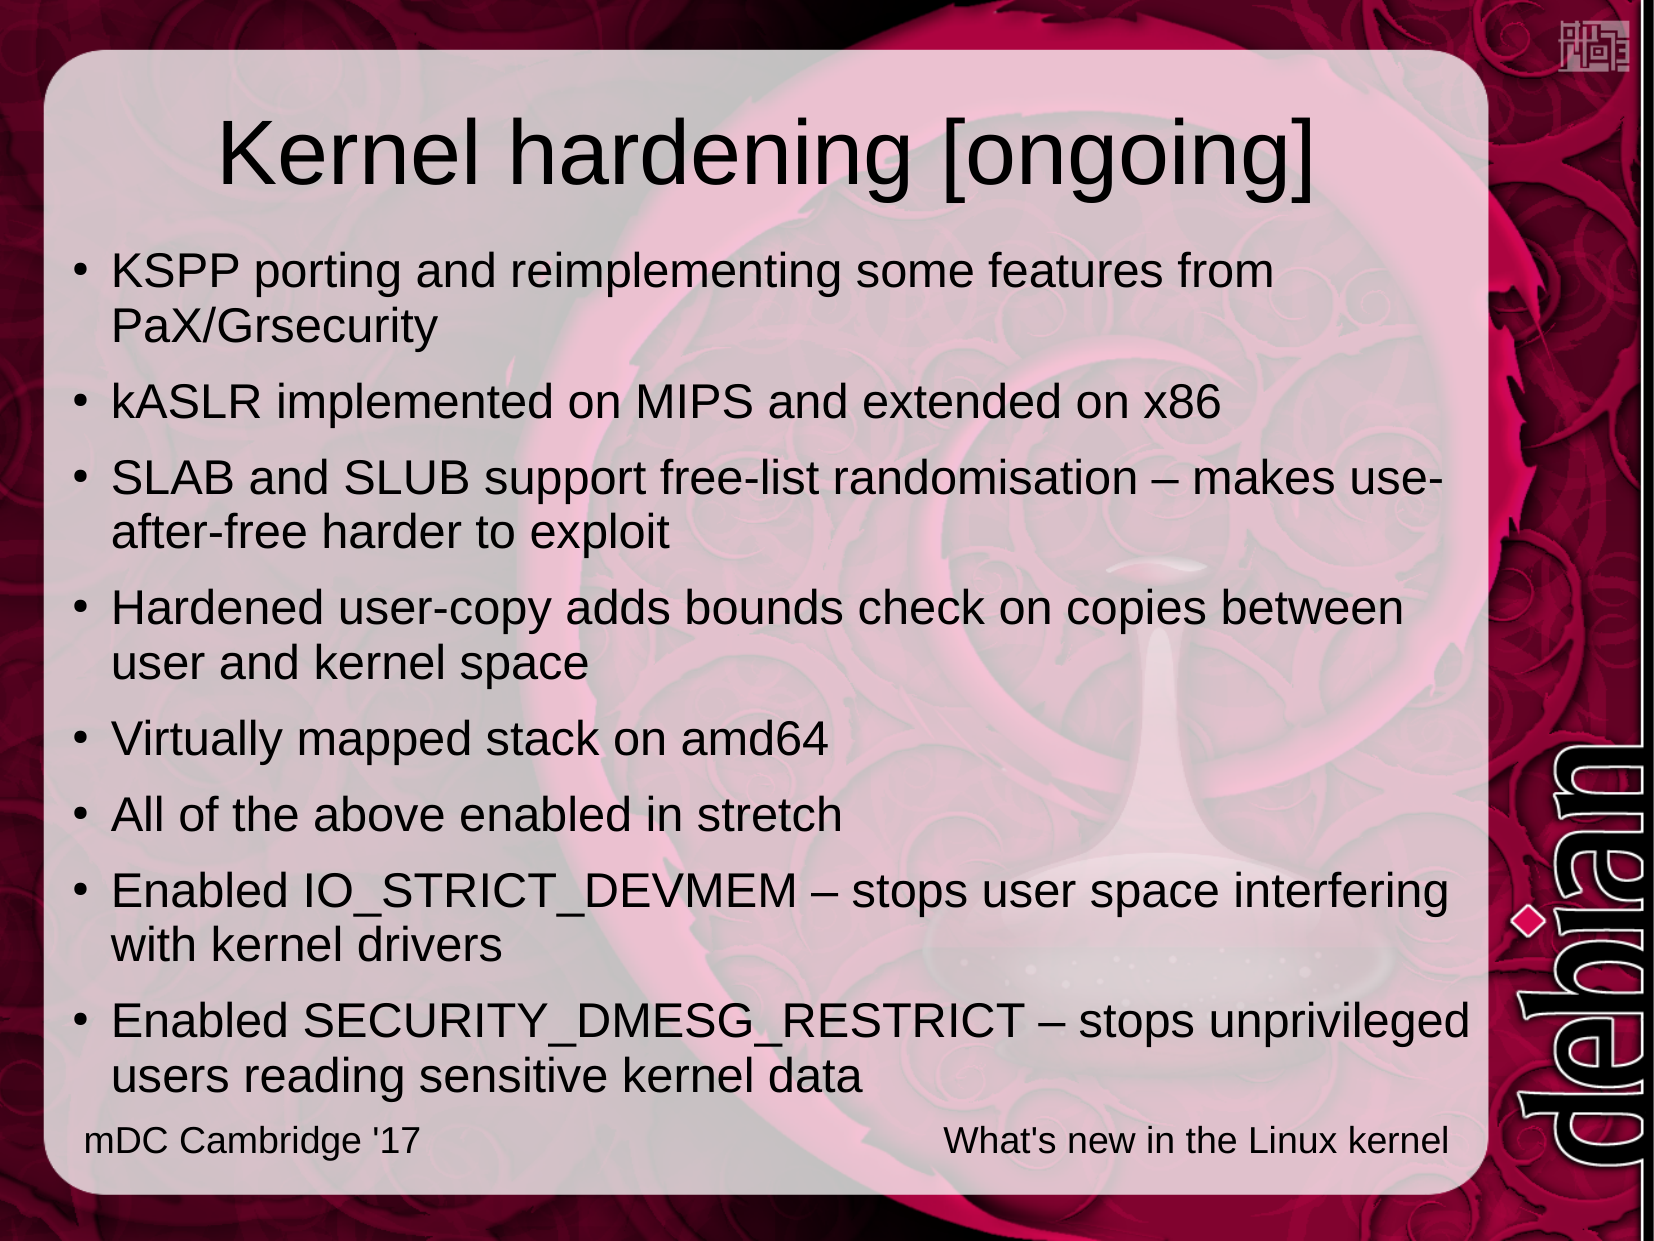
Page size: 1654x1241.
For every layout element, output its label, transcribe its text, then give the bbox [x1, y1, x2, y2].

list KSPP porting and reimplementing some features from PaX/Grsecurity kASLR implemented on MIPS and extended on x86 SLAB and SLUB support free-list randomisation – makes use-after-free harder to exploit Hardened user-copy adds bounds check on copies between user and kernel space Virtually mapped stack on amd64 All of the above enabled in stretch Enabled IO_STRICT_DEVMEM – stops user space interfering with kernel drivers Enabled SECURITY_DMESG_RESTRICT – stops unprivileged users reading sensitive kernel data [59, 243, 1477, 1109]
title Kernel hardening [ongoing] [59, 49, 1477, 243]
picture [0, 0, 1654, 1241]
